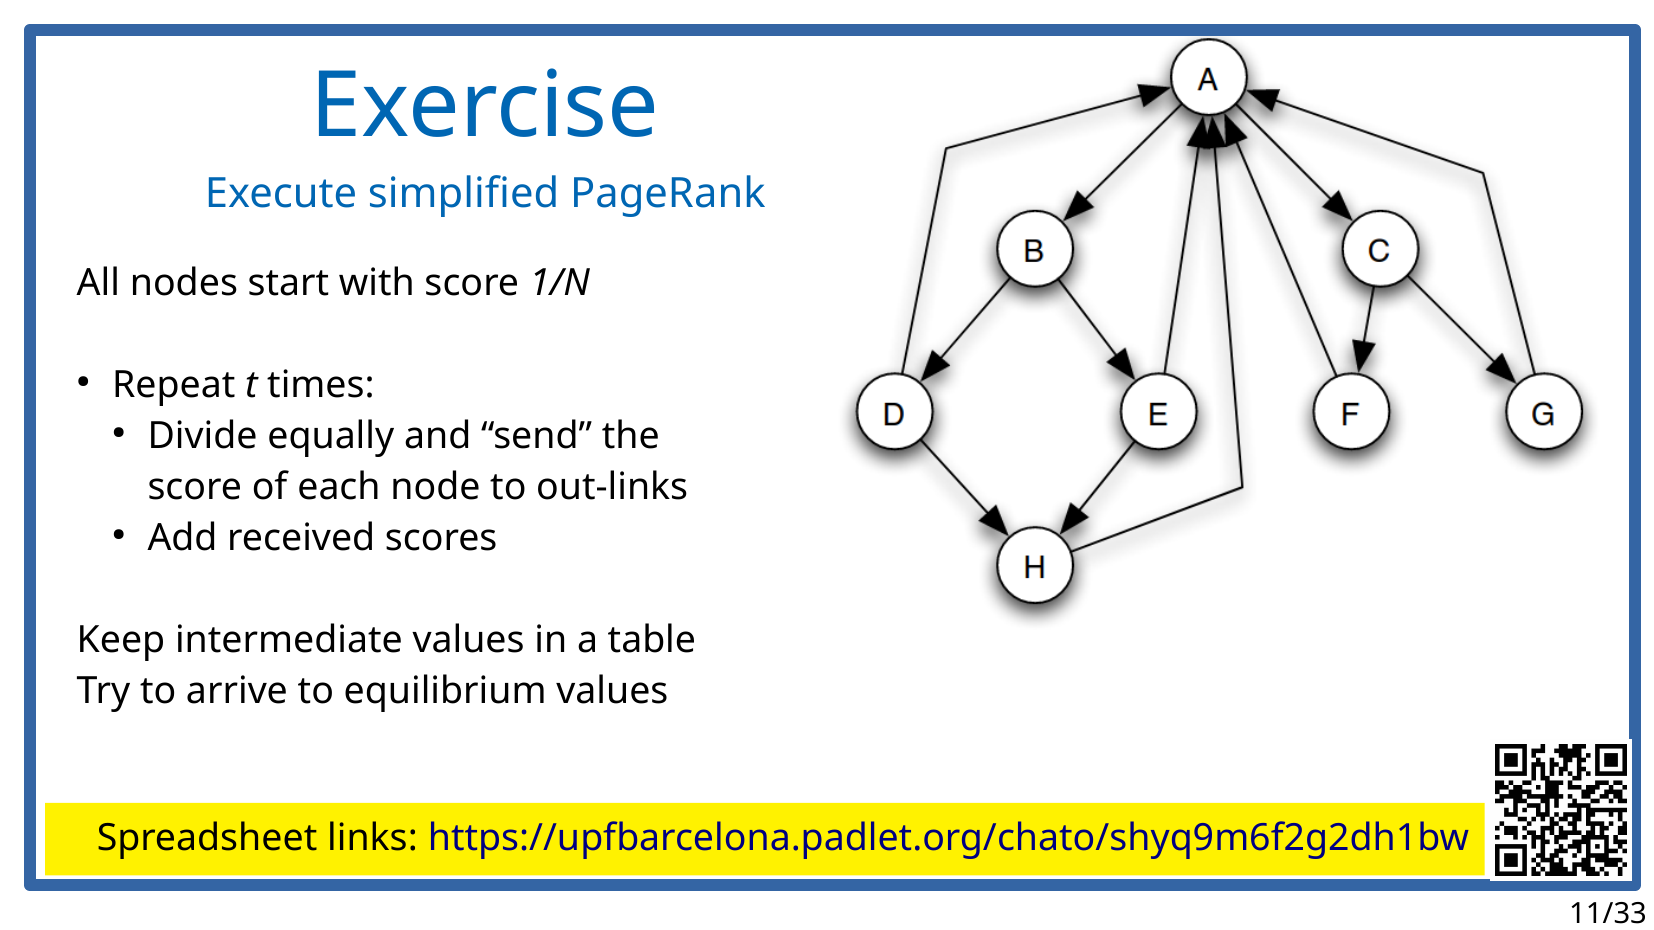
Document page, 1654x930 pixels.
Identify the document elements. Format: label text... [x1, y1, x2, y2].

title Exercise Execute simplified PageRank [76, 35, 895, 223]
picture [776, 36, 1606, 631]
text_box Spreadsheet links: https://upfbarcelona.padlet.org/chato/shyq9m6f2g2dh1bw [45, 802, 1485, 876]
text_box All nodes start with score 1/N Repeat t times: Divide equally and “send” the score of each node to out-links Add received scores Keep intermediate values in a table Try to arrive to equilibrium values [61, 247, 721, 766]
picture [1490, 739, 1632, 881]
